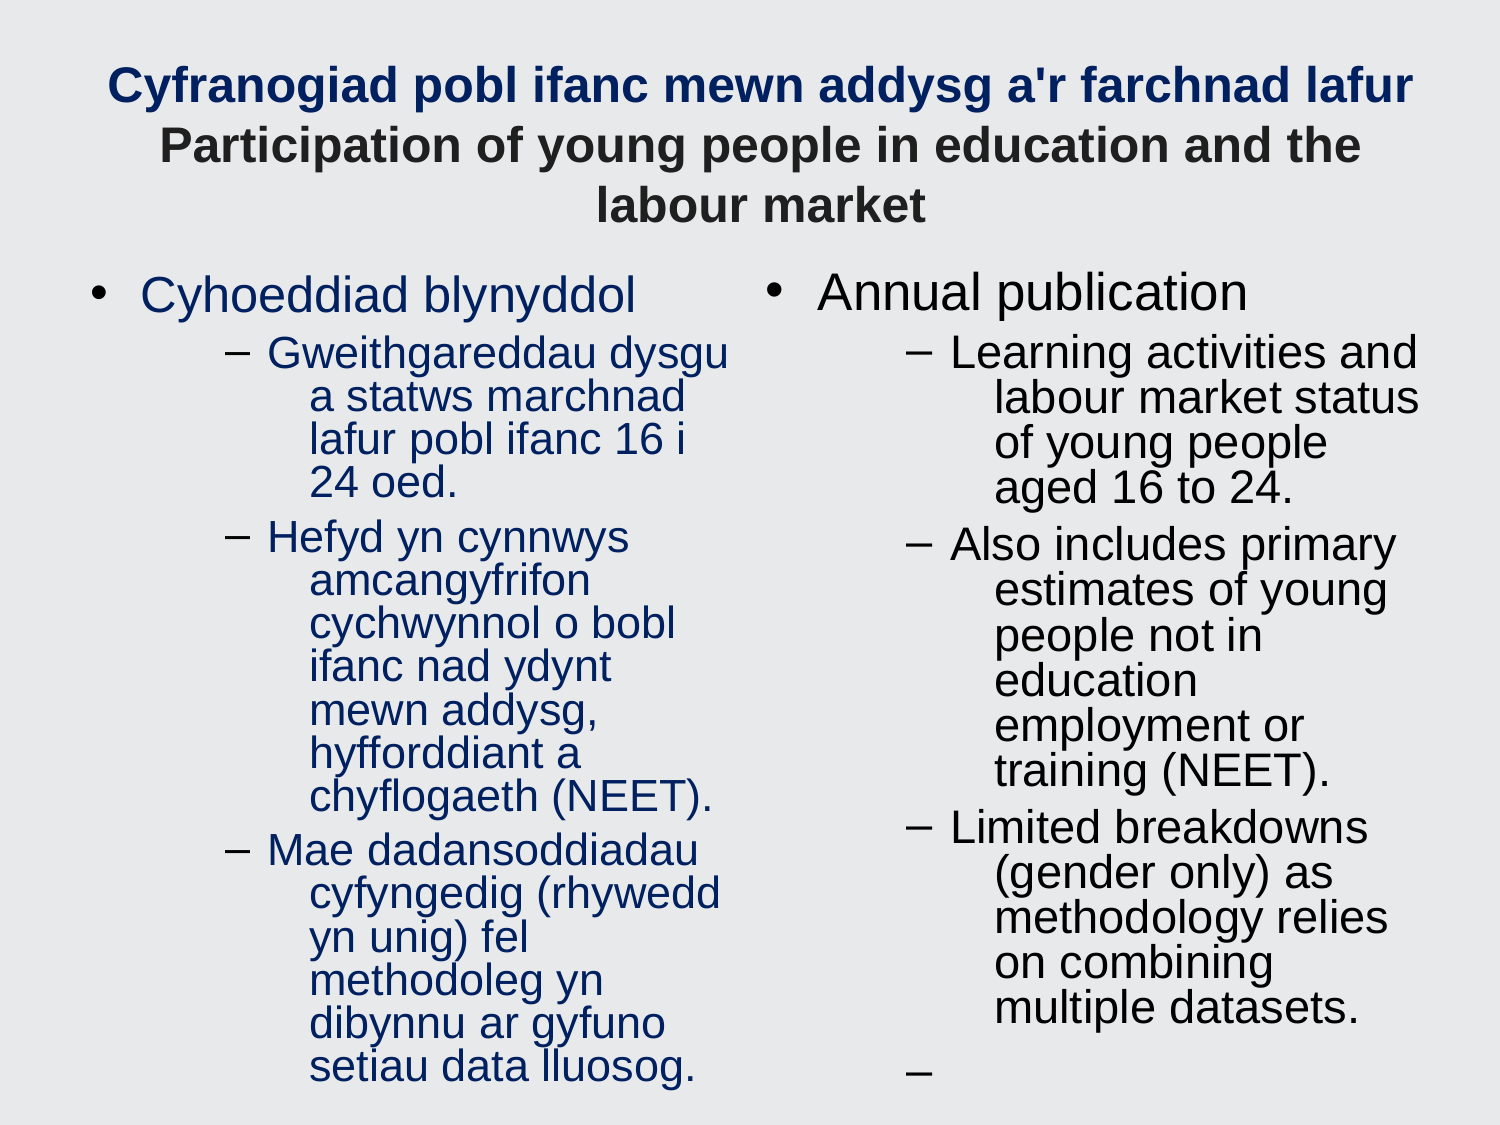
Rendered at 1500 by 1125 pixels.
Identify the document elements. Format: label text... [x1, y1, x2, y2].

text_box Cyhoeddiad blynyddol Gweithgareddau dysgu a statws marchnad lafur pobl ifanc 16 i 24 oed. Hefyd yn cynnwys amcangyfrifon cychwynnol o bobl ifanc nad ydynt mewn addysg, hyfforddiant a chyflogaeth (NEET). Mae dadansoddiadau cyfyngedig (rhywedd yn unig) fel methodoleg yn dibynnu ar gyfuno setiau data lluosog. [75, 266, 751, 1110]
title Cyfranogiad pobl ifanc mewn addysg a'r farchnad lafur Participation of young people in education and the labour market [75, 45, 1447, 233]
list Annual publication Learning activities and labour market status of young people aged 16 to 24. Also includes primary estimates of young people not in education employment or training (NEET). Limited breakdowns (gender only) as methodology relies on combining multiple datasets. [750, 262, 1447, 1080]
